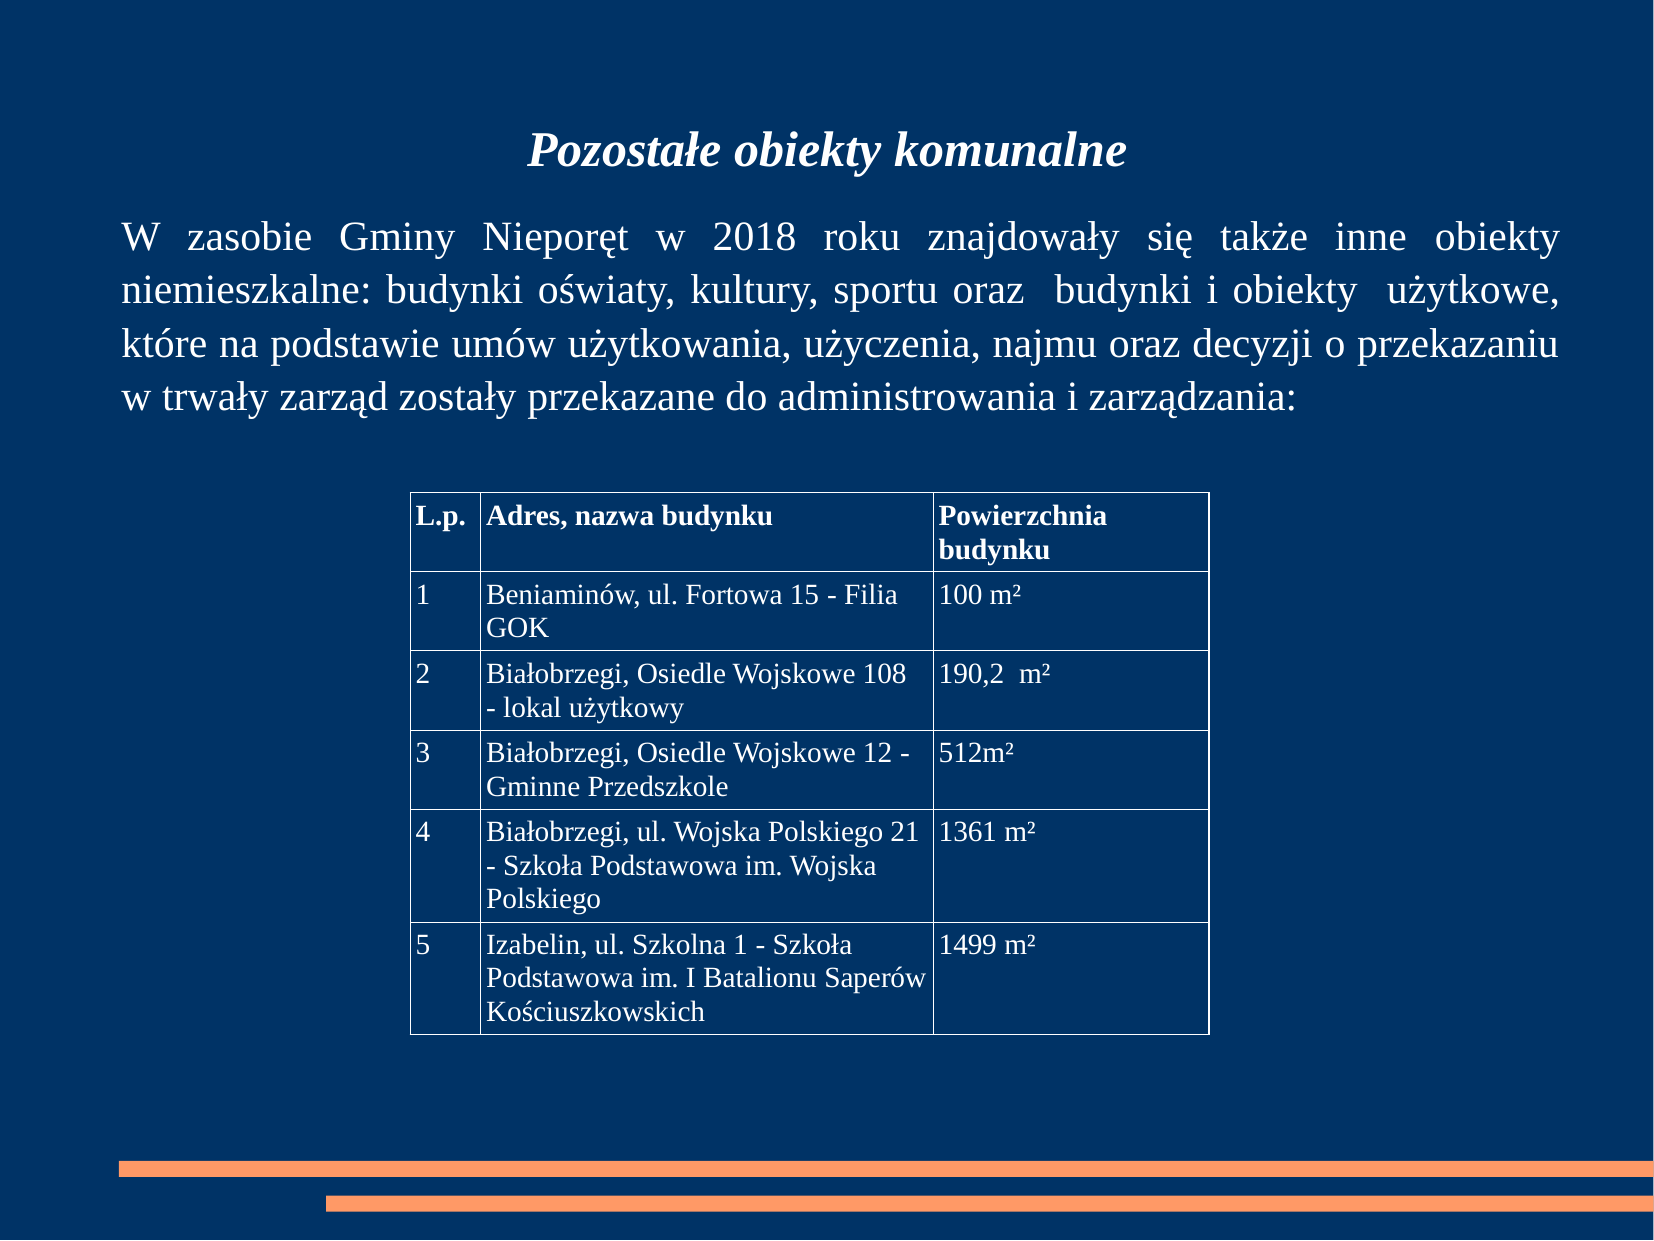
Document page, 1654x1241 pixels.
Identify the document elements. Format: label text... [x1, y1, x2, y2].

title Pozostałe obiekty komunalne [121, 46, 1534, 206]
list W zasobie Gminy Nieporęt w 2018 roku znajdowały się także inne obiekty niemieszkalne: budynki oświaty, kultury, sportu oraz budynki i obiekty użytkowe, które na podstawie umów użytkowania, użyczenia, najmu oraz decyzji o przekazaniu w trwały zarząd zostały przekazane do administrowania i zarządzania: [121, 206, 1561, 1132]
